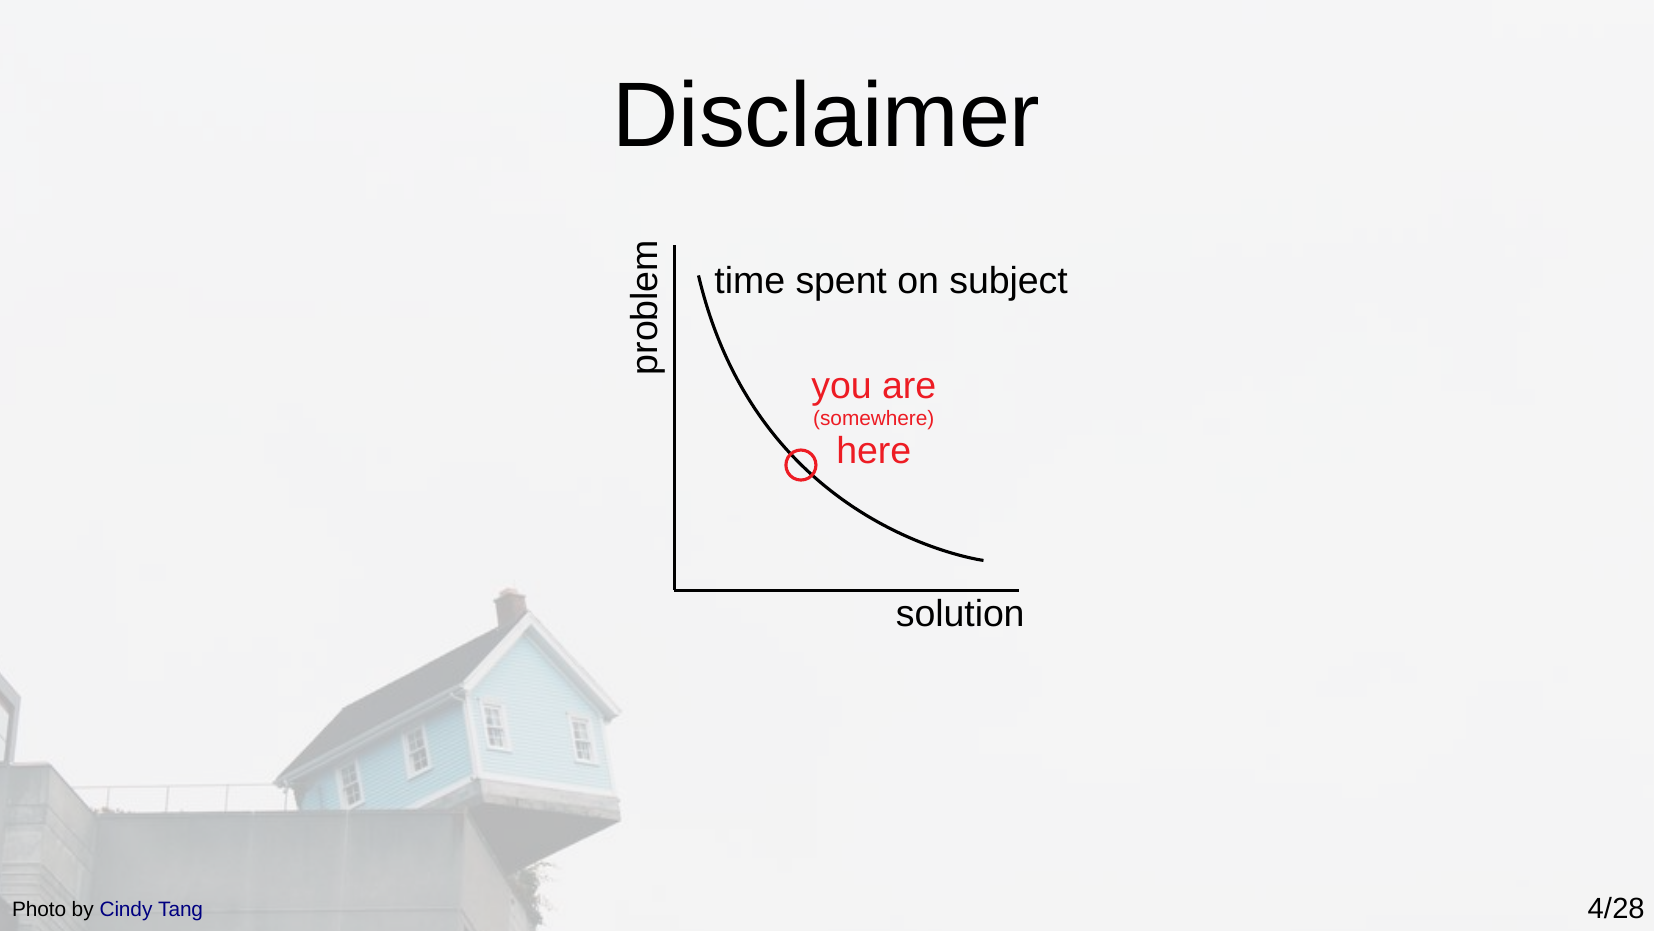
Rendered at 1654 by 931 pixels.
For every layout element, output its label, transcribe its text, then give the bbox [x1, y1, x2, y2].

title Disclaimer [82, 37, 1571, 193]
text_box solution [881, 585, 1047, 643]
text_box time spent on subject [699, 251, 1083, 309]
text_box problem [615, 224, 675, 390]
text_box <number>/28 [1472, 884, 1654, 931]
picture [0, 0, 1654, 931]
text_box Photo by Cindy Tang [0, 890, 493, 929]
text_box you are (somewhere) here [723, 357, 1024, 480]
